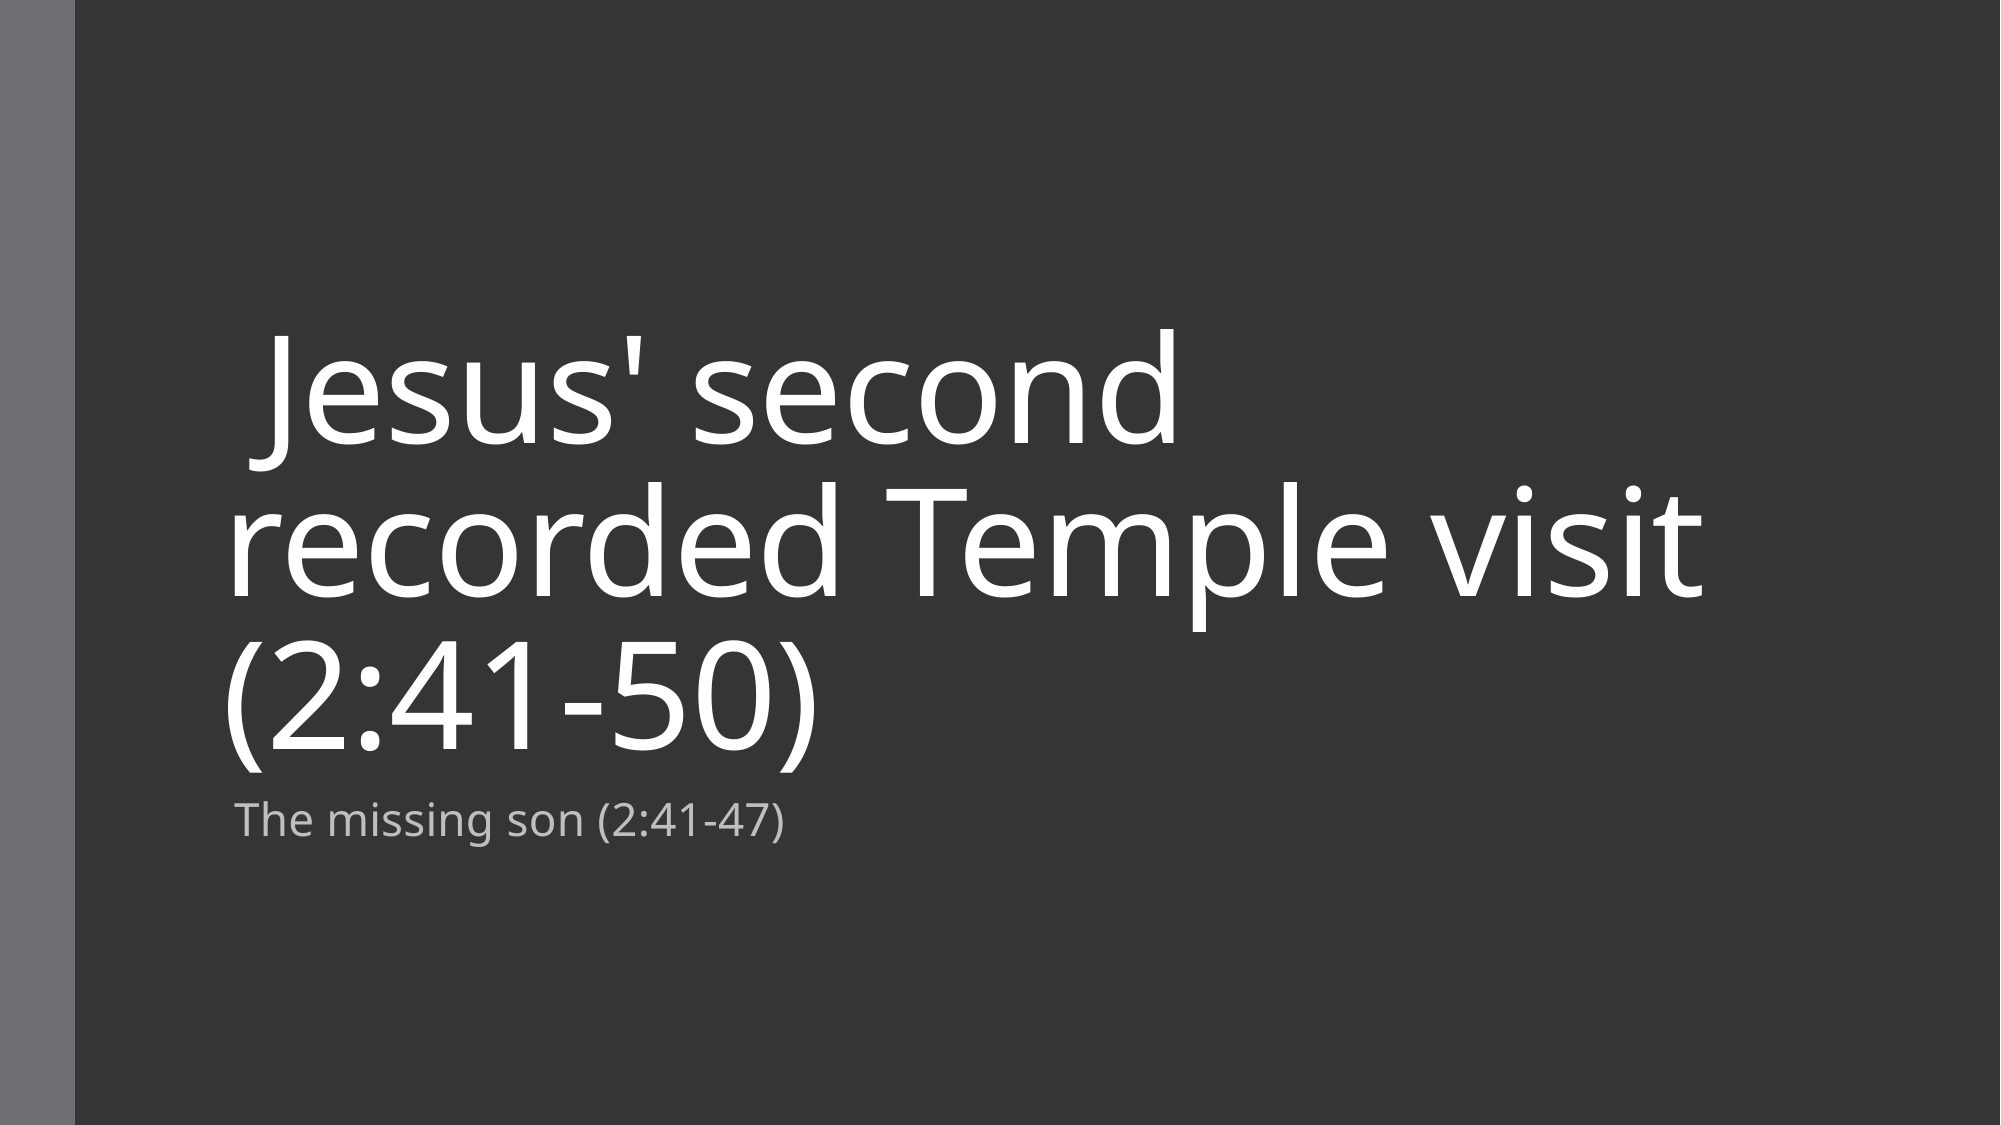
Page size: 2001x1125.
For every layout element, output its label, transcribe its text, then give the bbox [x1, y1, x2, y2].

subtitle The missing son (2:41-47) [206, 787, 1752, 1066]
title Jesus' second recorded Temple visit (2:41-50) [206, 124, 1752, 787]
